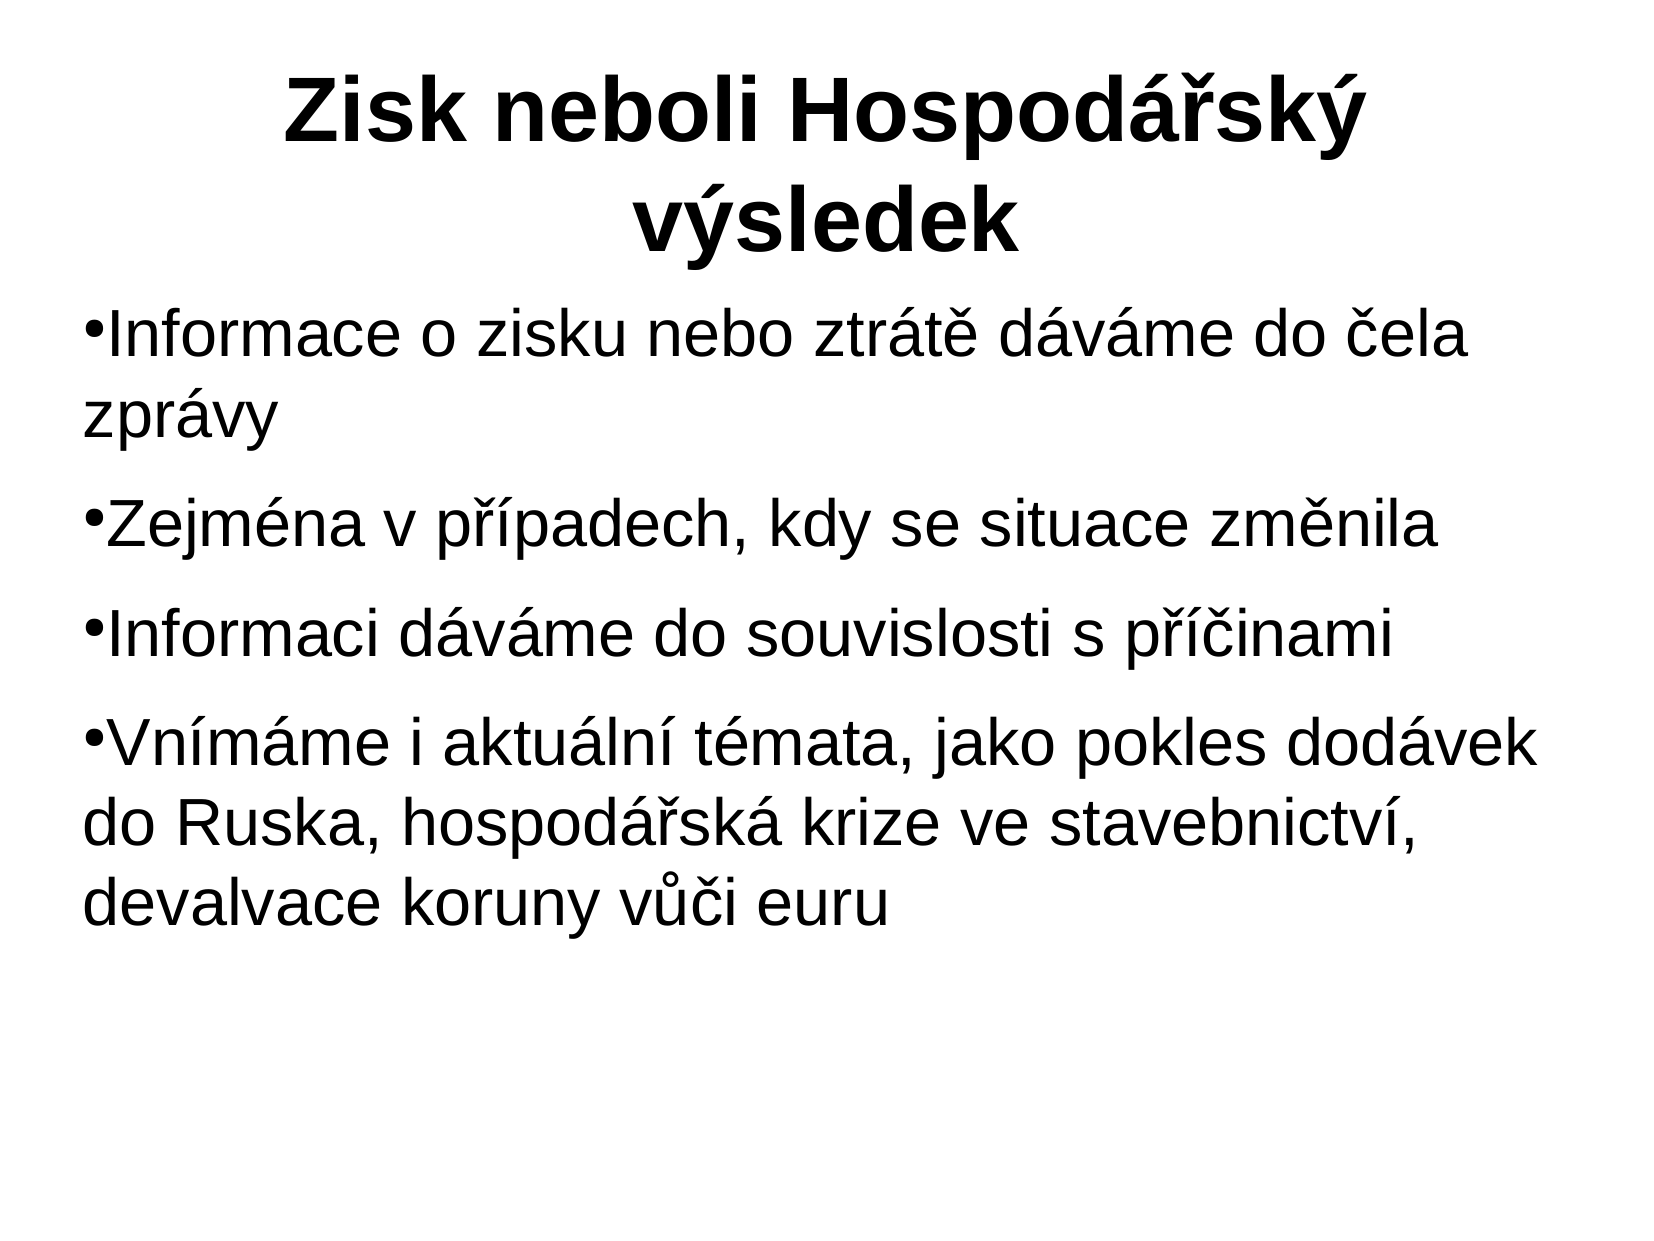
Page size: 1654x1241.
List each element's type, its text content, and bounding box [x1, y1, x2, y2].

title Zisk neboli Hospodářský výsledek [82, 49, 1571, 257]
list Informace o zisku nebo ztrátě dáváme do čela zprávy Zejména v případech, kdy se situace změnila Informaci dáváme do souvislosti s příčinami Vnímáme i aktuální témata, jako pokles dodávek do Ruska, hospodářská krize ve stavebnictví, devalvace koruny vůči euru [82, 290, 1571, 1109]
